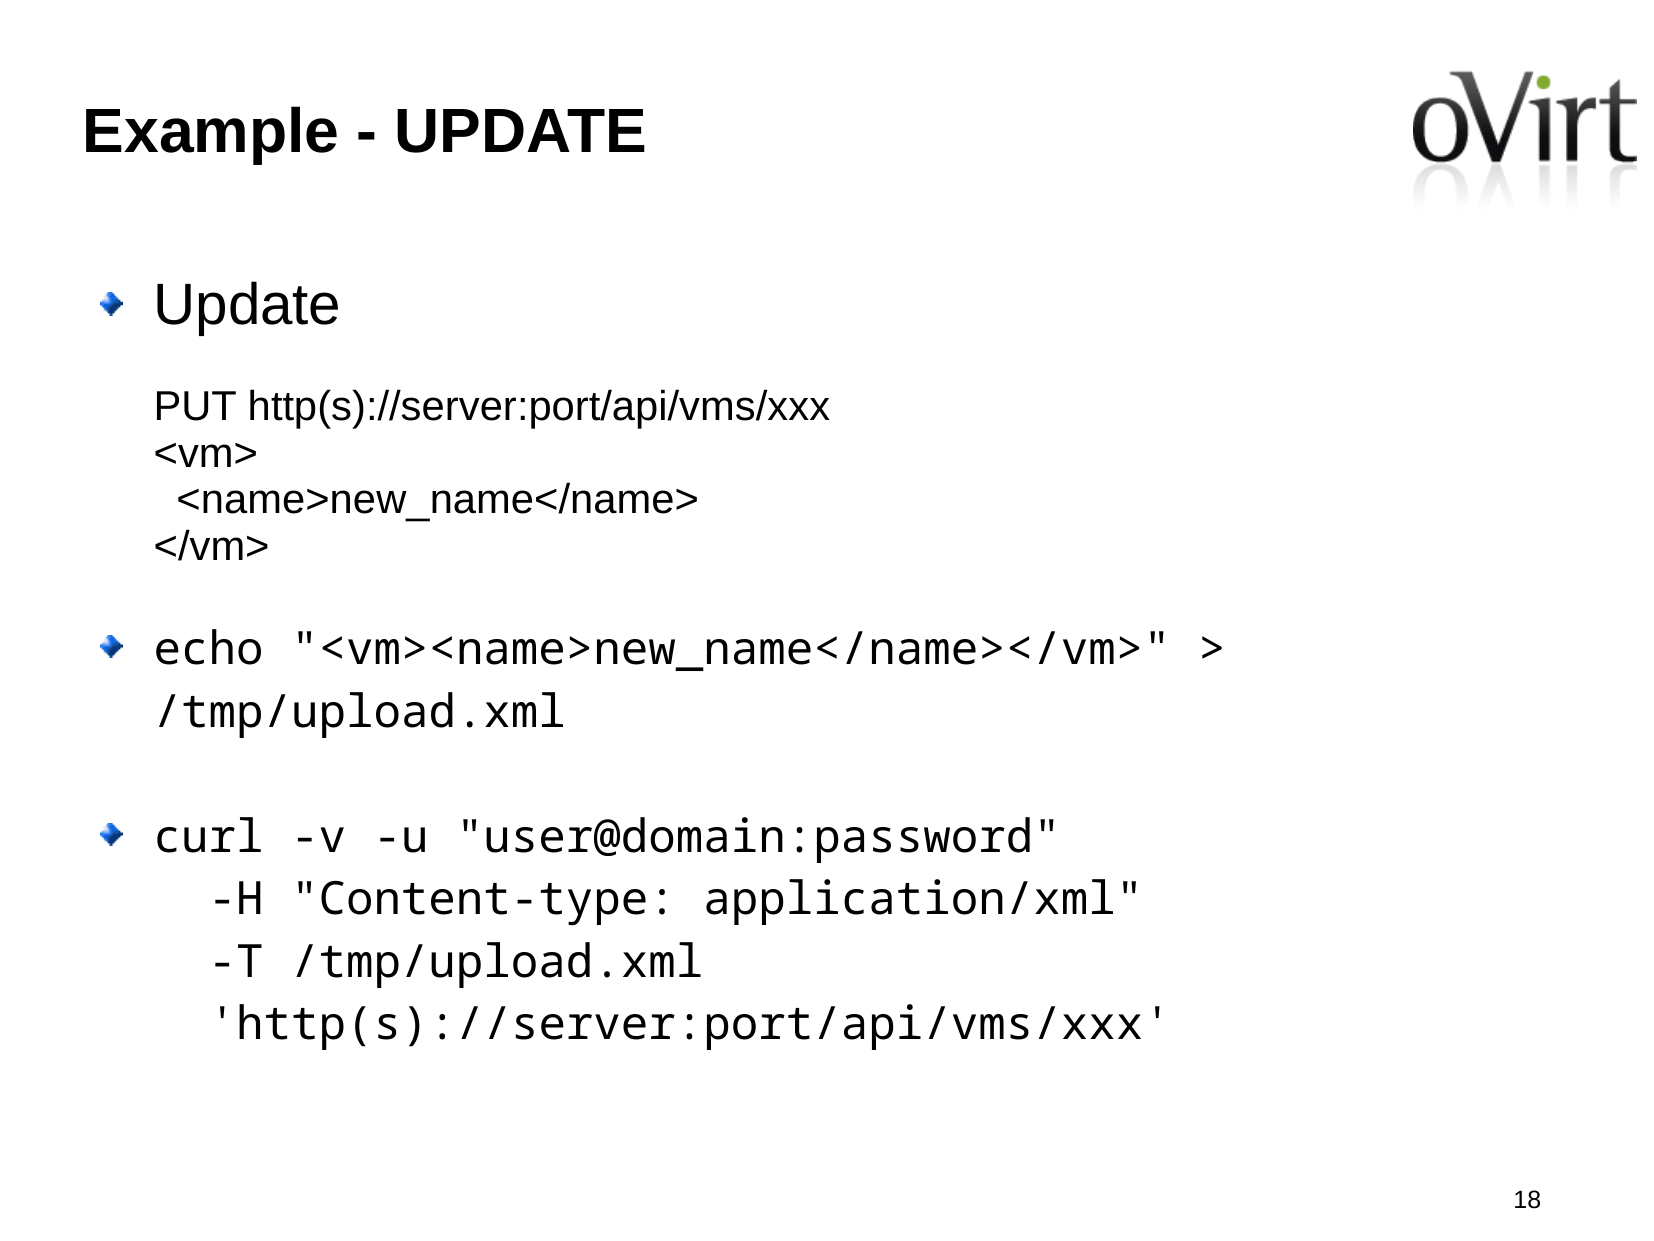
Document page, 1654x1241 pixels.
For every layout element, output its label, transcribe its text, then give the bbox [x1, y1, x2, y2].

picture [1571, 63, 1637, 212]
title Example - UPDATE [82, 37, 1571, 225]
list Update PUT http(s)://server:port/api/vms/xxx <vm> <name>new_name</name> </vm> echo "<vm><name>new_name</name></vm>" > /tmp/upload.xml curl -v -u "user@domain:password" -H "Content-type: application/xml" -T /tmp/upload.xml 'http(s)://server:port/api/vms/xxx' [82, 225, 1571, 1044]
